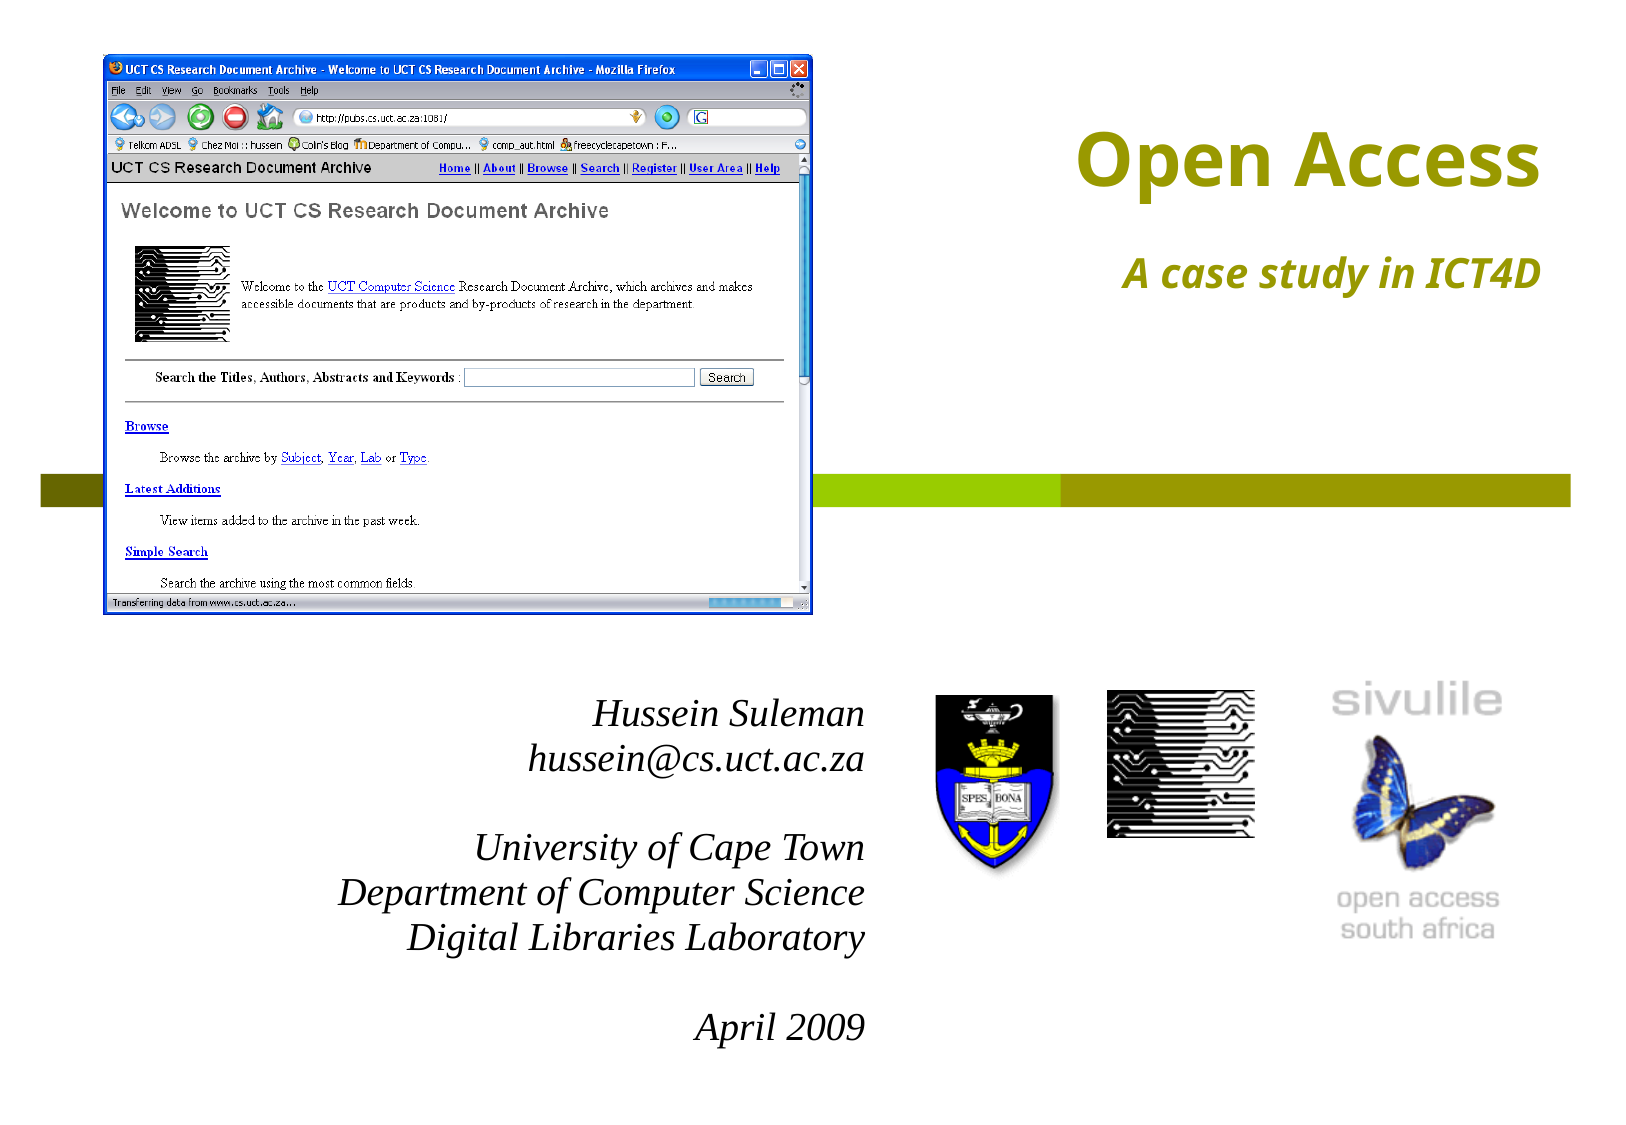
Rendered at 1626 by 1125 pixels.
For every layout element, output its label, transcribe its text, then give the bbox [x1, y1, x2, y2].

picture [935, 695, 1060, 883]
title Open Access A case study in ICT4D [826, 78, 1557, 421]
subtitle Hussein Suleman hussein@cs.uct.ac.za University of Cape Town Department of Computer Science Digital Libraries Laboratory April 2009 [56, 690, 881, 1064]
picture [103, 54, 813, 615]
picture [1261, 656, 1574, 970]
picture [1107, 690, 1255, 838]
